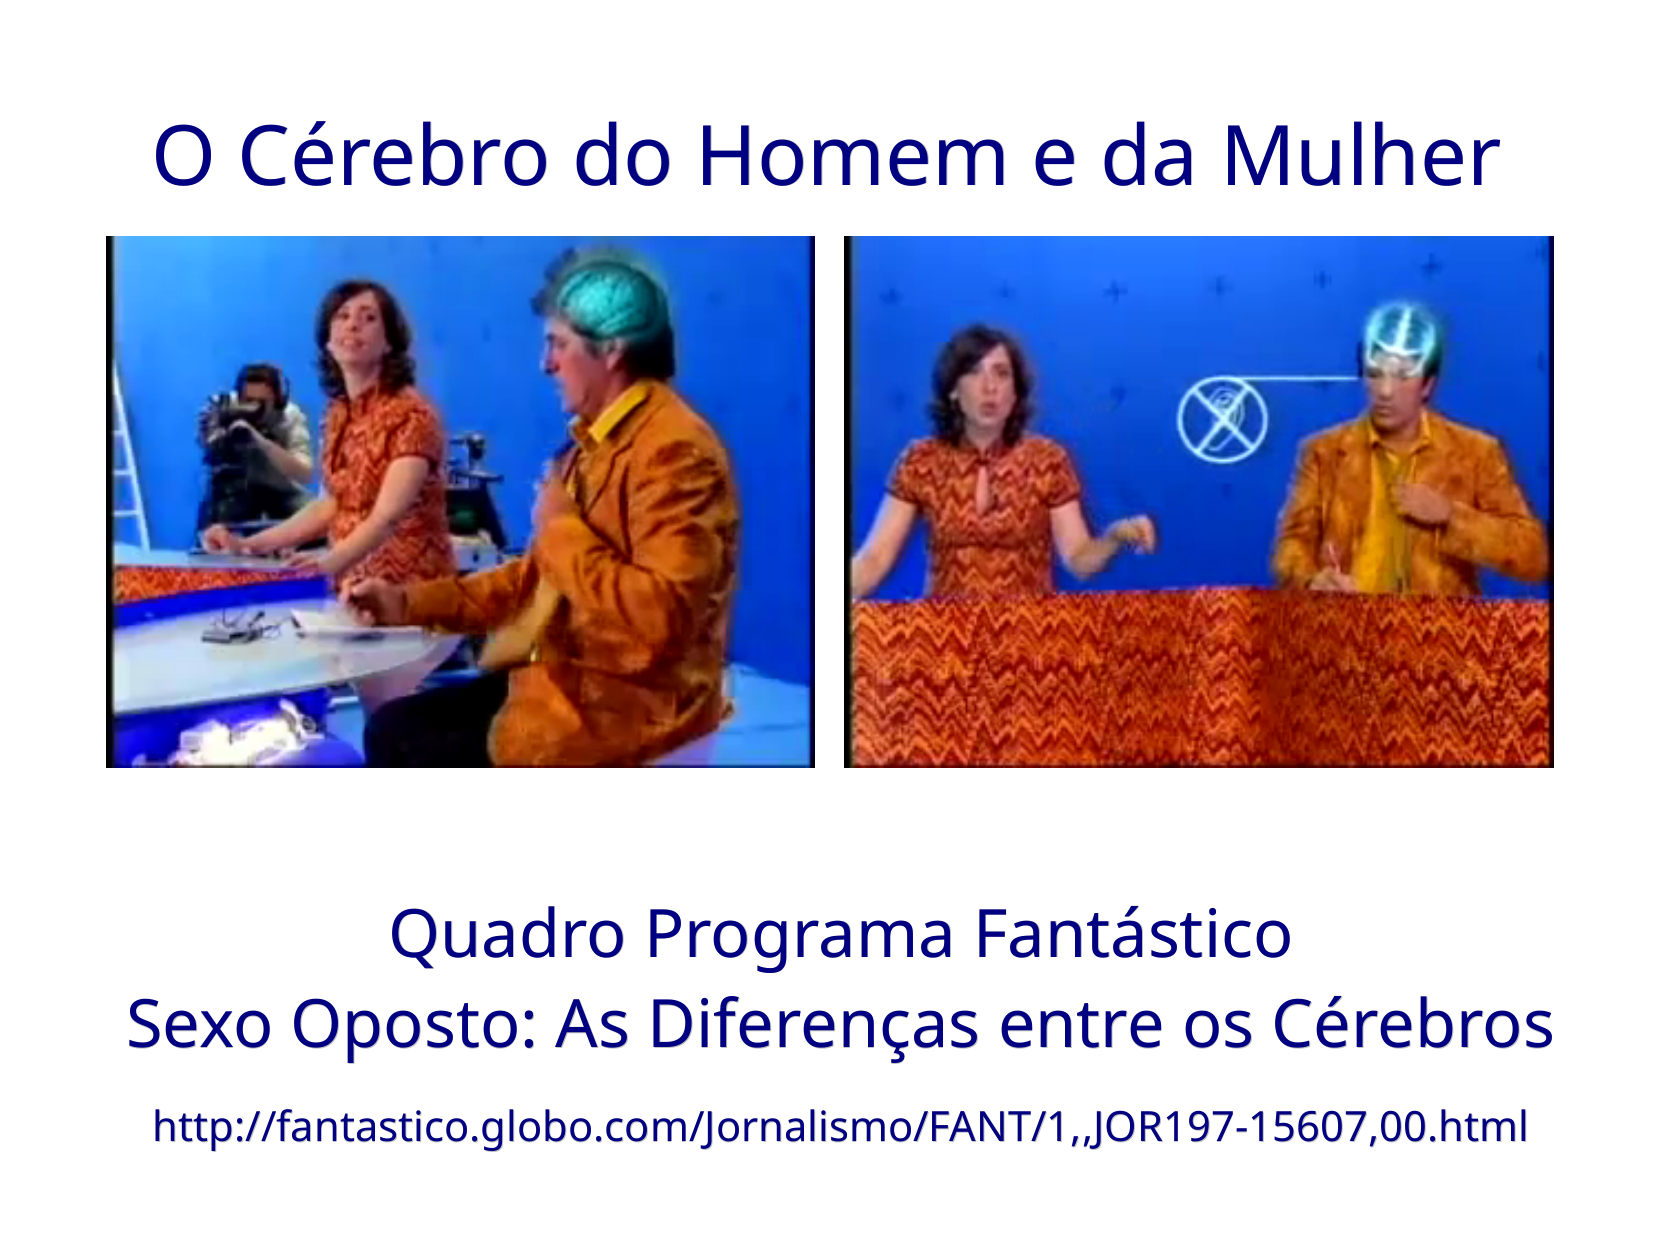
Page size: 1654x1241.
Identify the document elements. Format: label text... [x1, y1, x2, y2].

picture [106, 236, 815, 768]
title O Cérebro do Homem e da Mulher [82, 49, 1571, 257]
picture [844, 236, 1554, 768]
list Quadro Programa Fantástico Sexo Oposto: As Diferenças entre os Cérebros http://fantastico.globo.com/Jornalismo/FANT/1,,JOR197-15607,00.html [118, 885, 1565, 1183]
